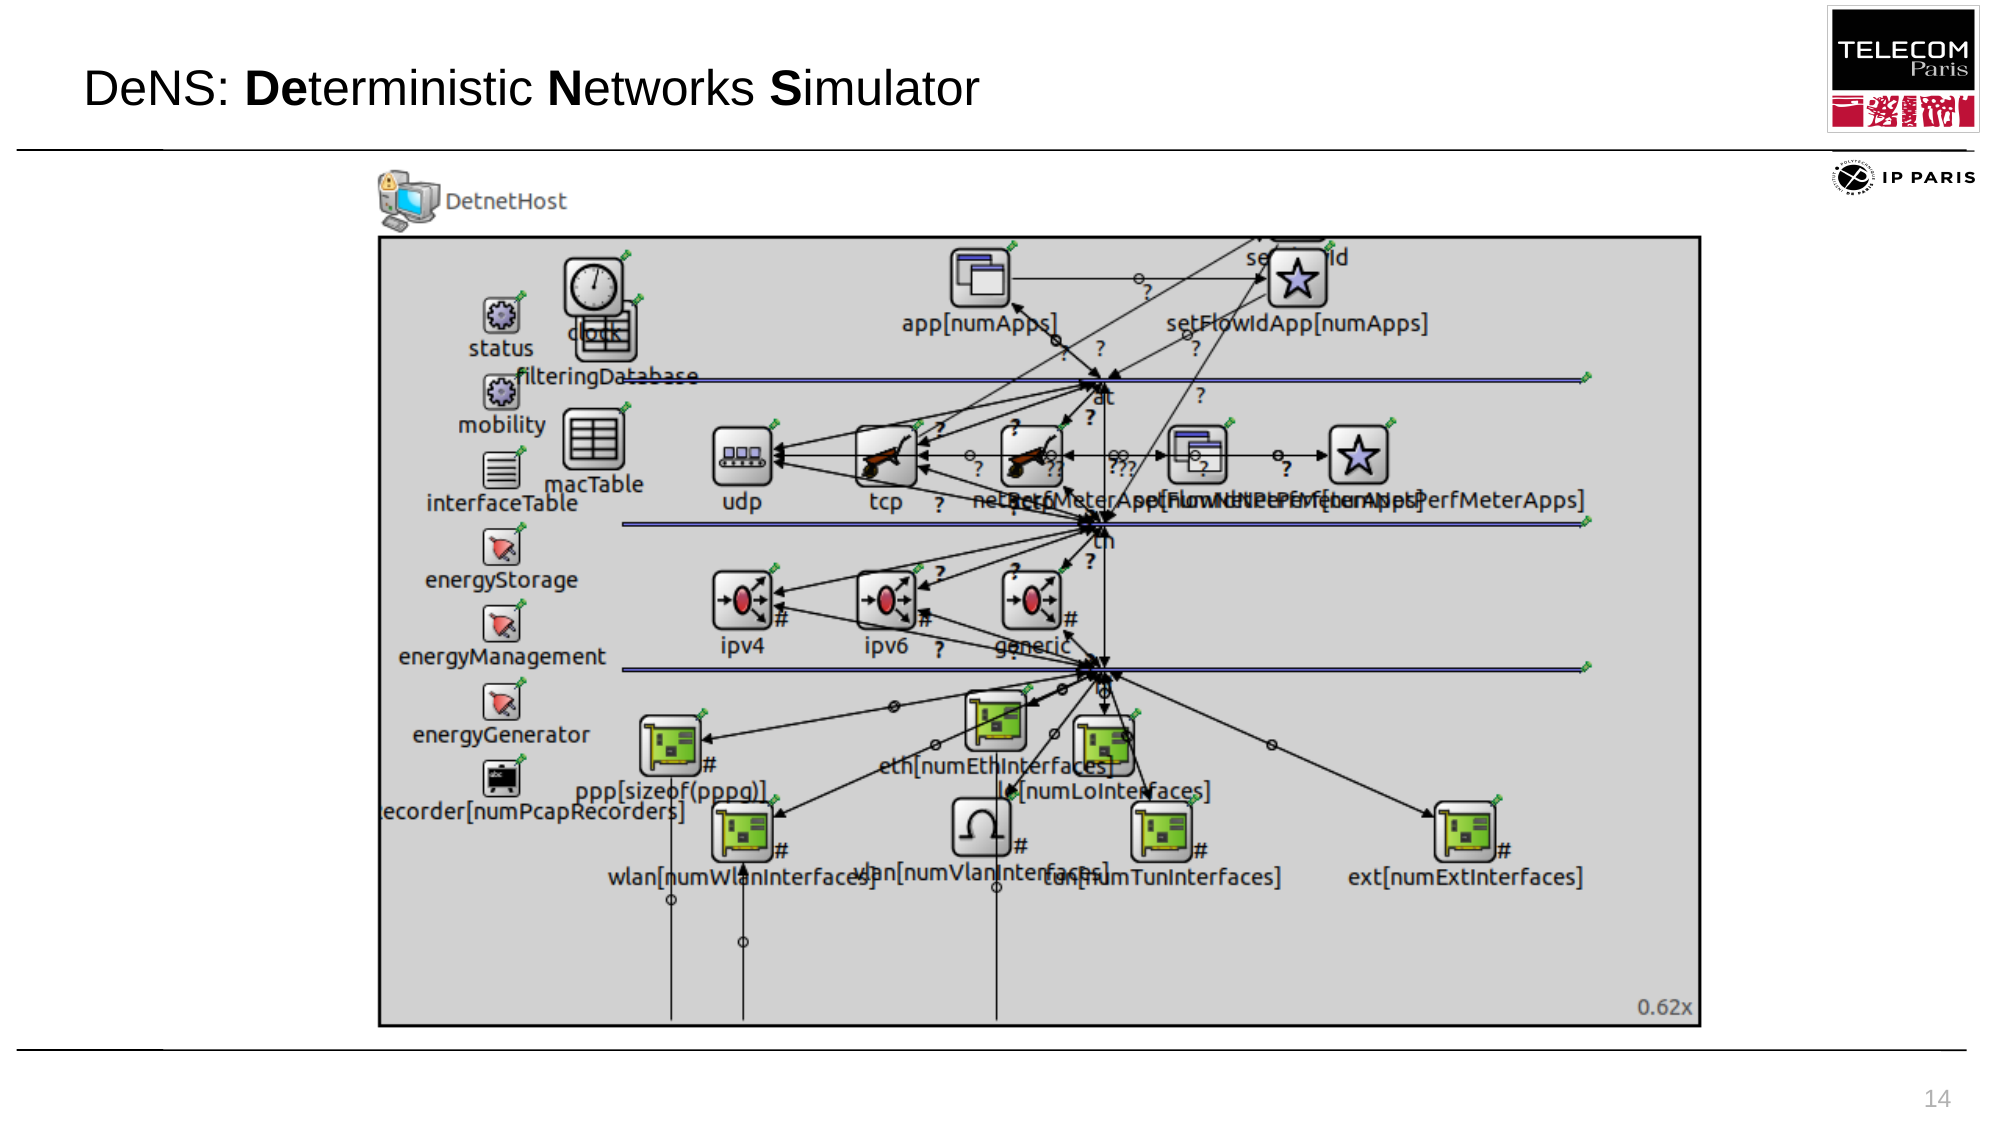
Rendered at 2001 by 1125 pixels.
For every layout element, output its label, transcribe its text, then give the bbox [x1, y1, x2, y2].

picture [372, 164, 1711, 1037]
title DeNS: Deterministic Networks Simulator [83, 13, 1933, 153]
picture [1810, 0, 2000, 207]
slide_number <number> [1485, 1067, 1967, 1125]
